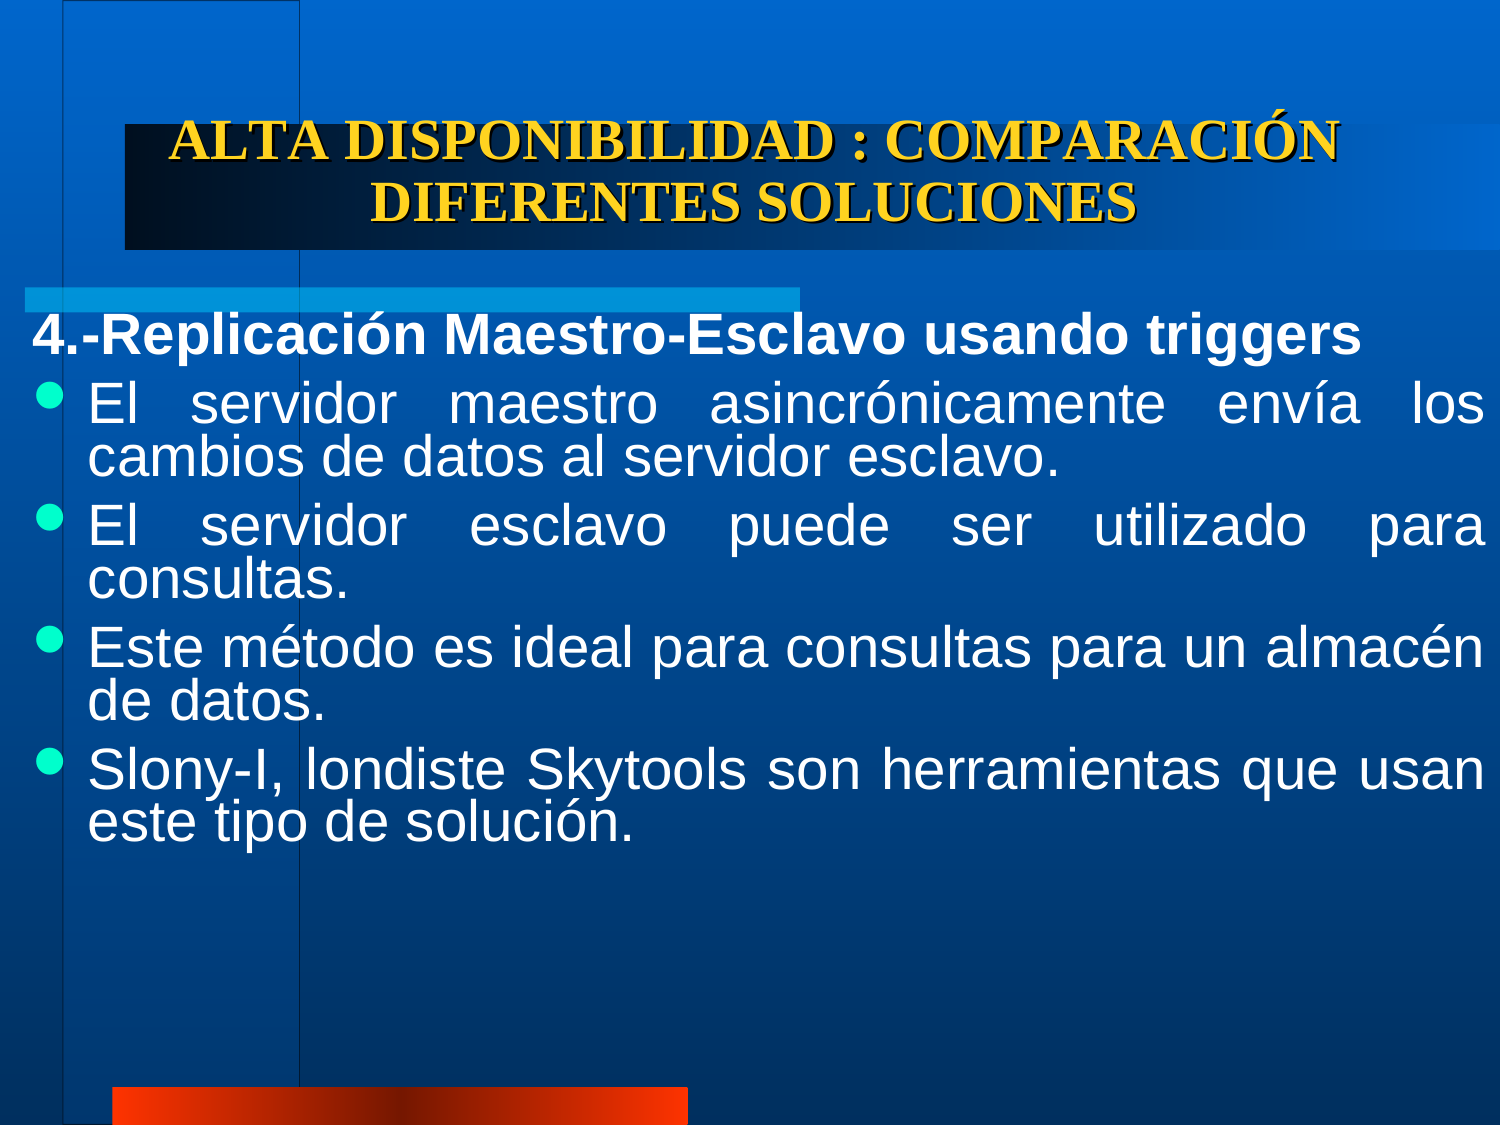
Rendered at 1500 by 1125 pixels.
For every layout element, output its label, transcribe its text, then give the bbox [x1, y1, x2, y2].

title ALTA DISPONIBILIDAD : COMPARACIÓN DIFERENTES SOLUCIONES [13, 78, 1495, 266]
list 4.-Replicación Maestro-Esclavo usando triggers El servidor maestro asincrónicamente envía los cambios de datos al servidor esclavo. El servidor esclavo puede ser utilizado para consultas. Este método es ideal para consultas para un almacén de datos. Slony-I, londiste Skytools son herramientas que usan este tipo de solución. [17, 304, 1500, 1125]
